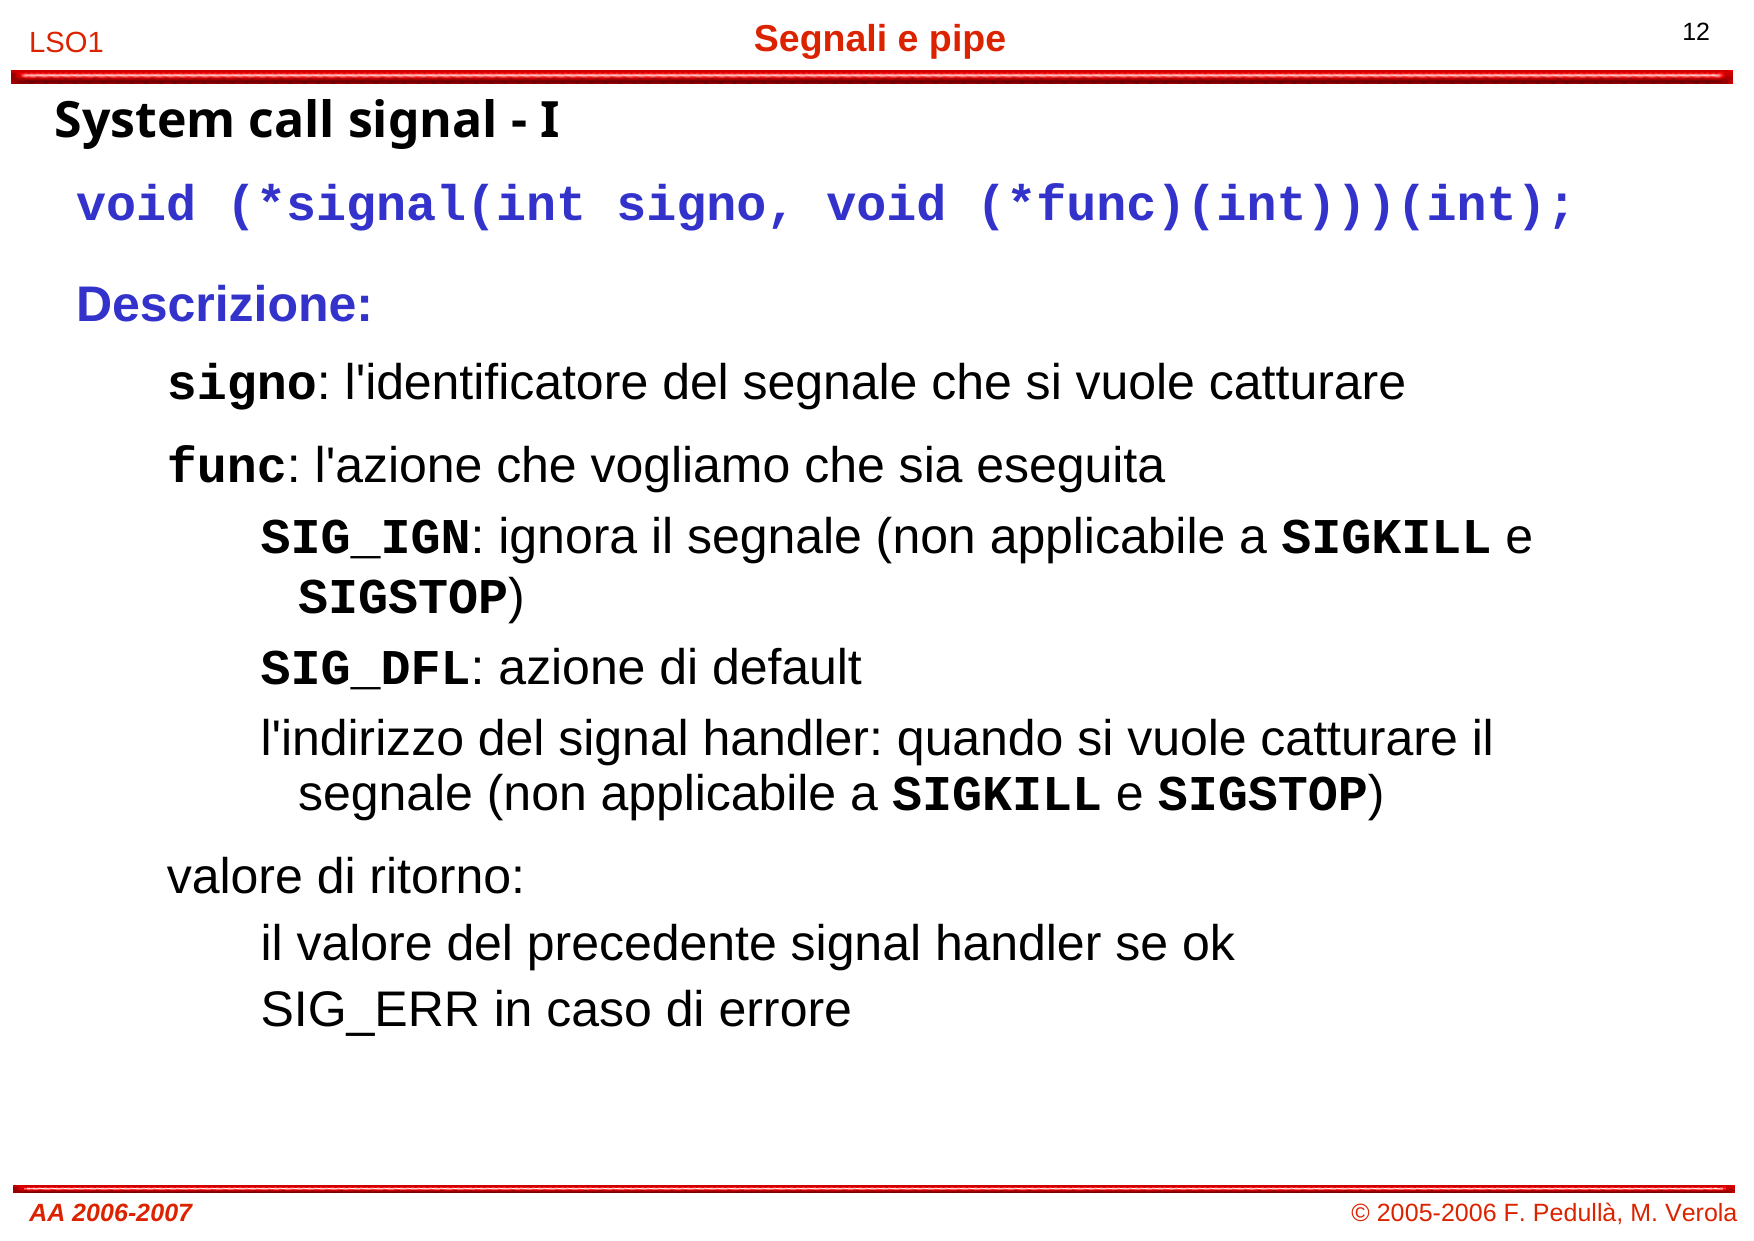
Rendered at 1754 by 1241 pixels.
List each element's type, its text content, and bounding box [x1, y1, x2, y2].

list void (*signal(int signo, void (*func)(int)))(int); Descrizione: signo: l'identificatore del segnale che si vuole catturare func: l'azione che vogliamo che sia eseguita SIG_IGN: ignora il segnale (non applicabile a SIGKILL e SIGSTOP) SIG_DFL: azione di default l'indirizzo del signal handler: quando si vuole catturare il segnale (non applicabile a SIGKILL e SIGSTOP) valore di ritorno: il valore del precedente signal handler se ok SIG_ERR in caso di errore [58, 171, 1696, 1073]
title System call signal - I [40, 72, 1714, 168]
picture [11, 70, 1733, 84]
picture [13, 1185, 1735, 1193]
